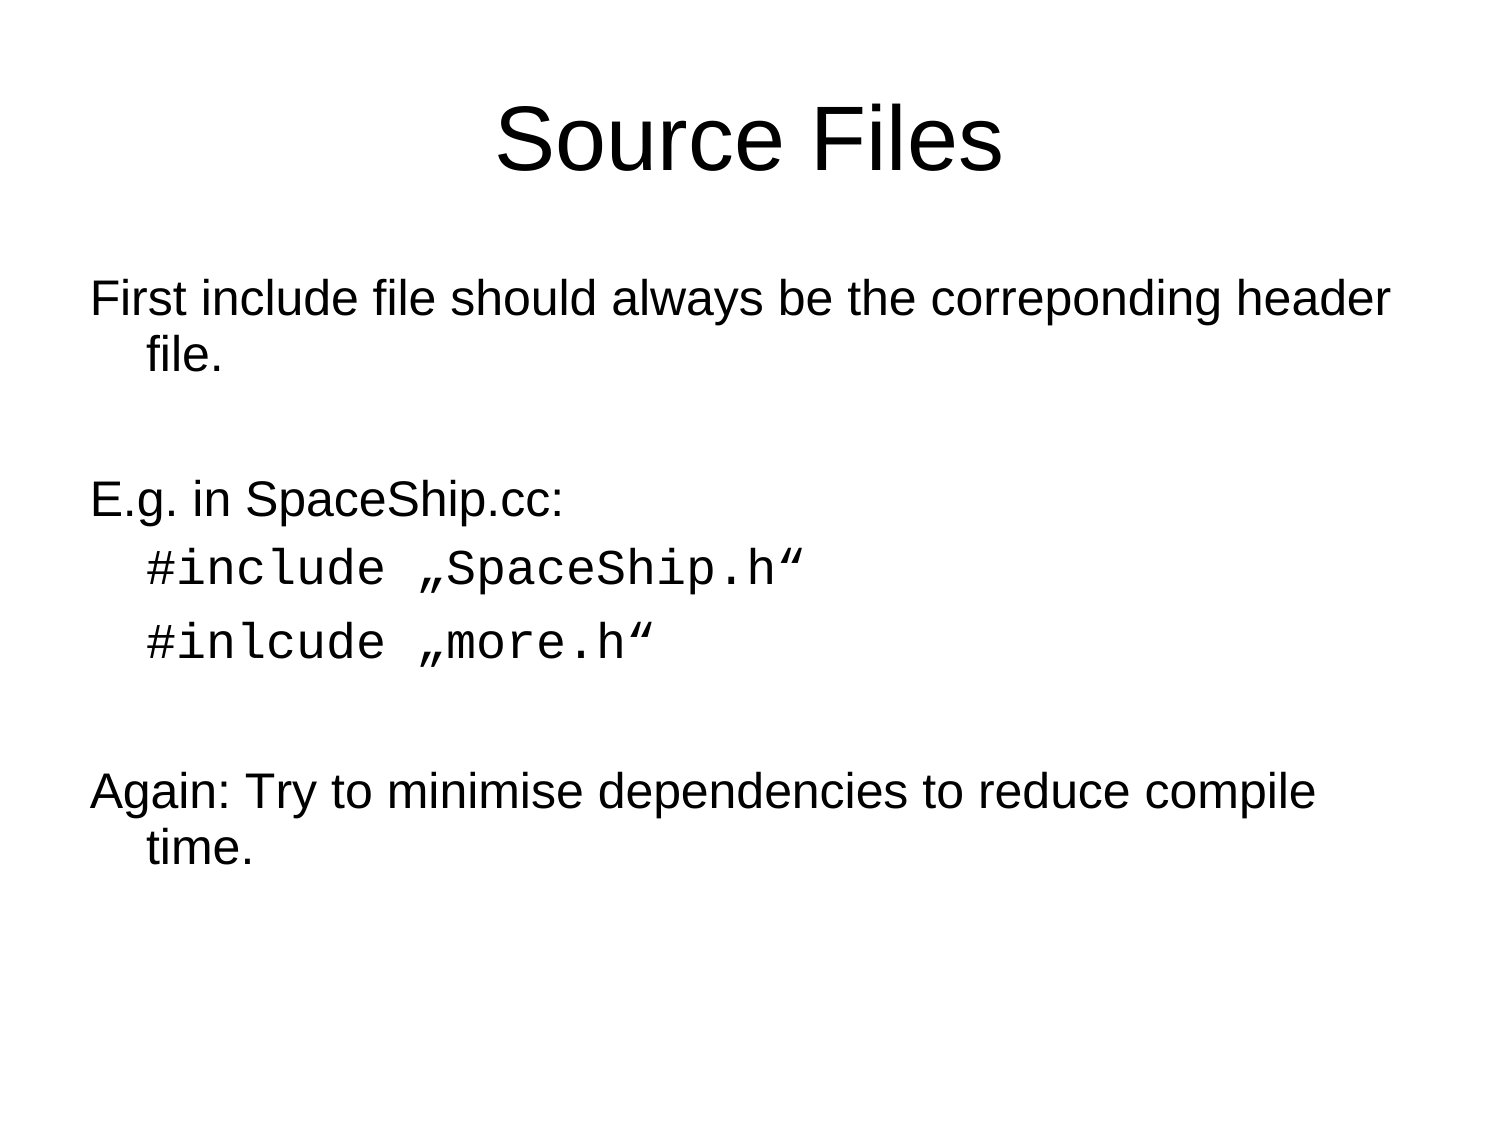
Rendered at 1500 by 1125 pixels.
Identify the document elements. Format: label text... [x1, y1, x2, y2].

list First include file should always be the correponding header file. E.g. in SpaceShip.cc: #include „SpaceShip.h“ #inlcude „more.h“ Again: Try to minimise dependencies to reduce compile time. [75, 262, 1426, 1006]
title Source Files [75, 45, 1426, 233]
